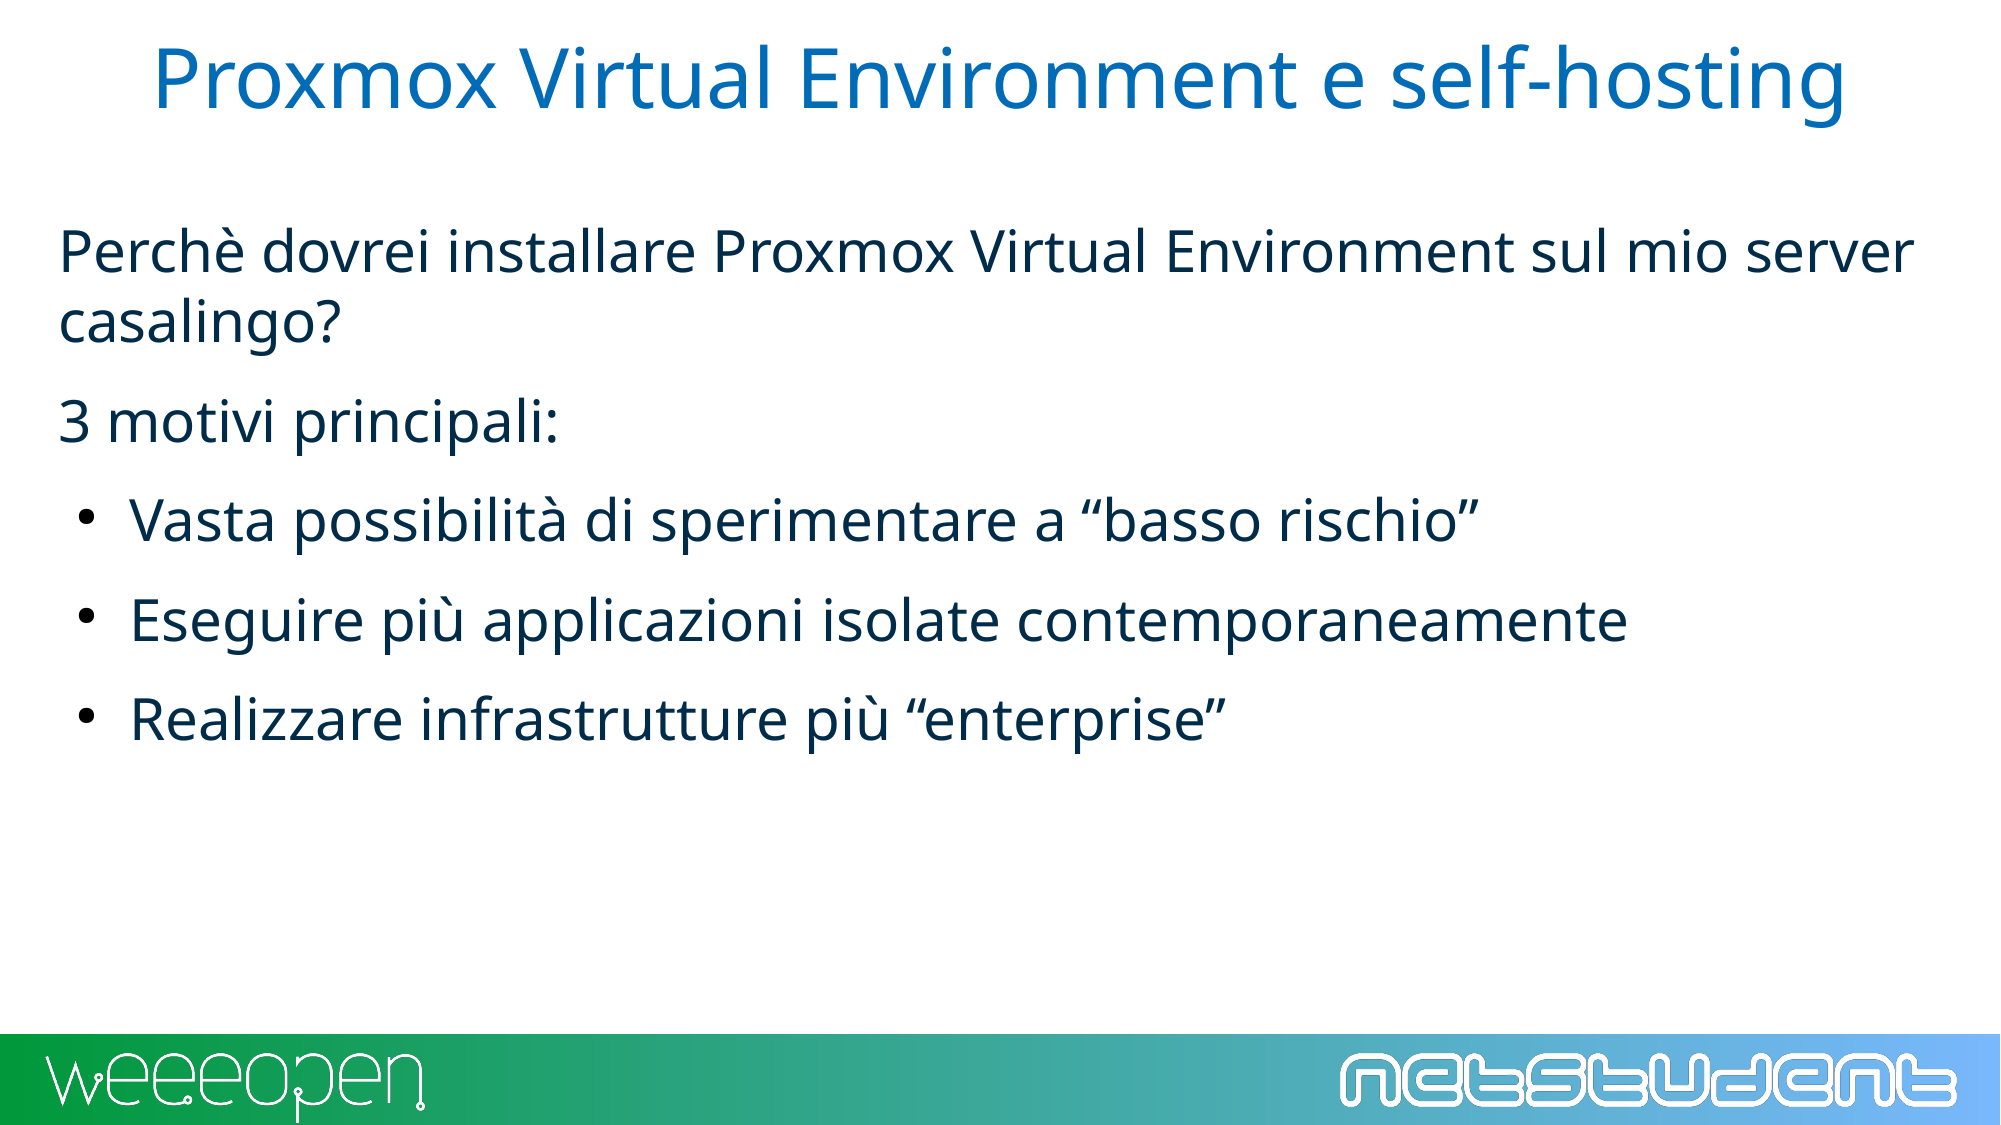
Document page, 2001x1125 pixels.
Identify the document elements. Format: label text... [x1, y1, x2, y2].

title Proxmox Virtual Environment e self-hosting [43, 29, 1959, 206]
picture [45, 1053, 425, 1123]
picture [1340, 1053, 1957, 1107]
list Perchè dovrei installare Proxmox Virtual Environment sul mio server casalingo? 3 motivi principali: Vasta possibilità di sperimentare a “basso rischio” Eseguire più applicazioni isolate contemporaneamente Realizzare infrastrutture più “enterprise” [43, 206, 1959, 916]
